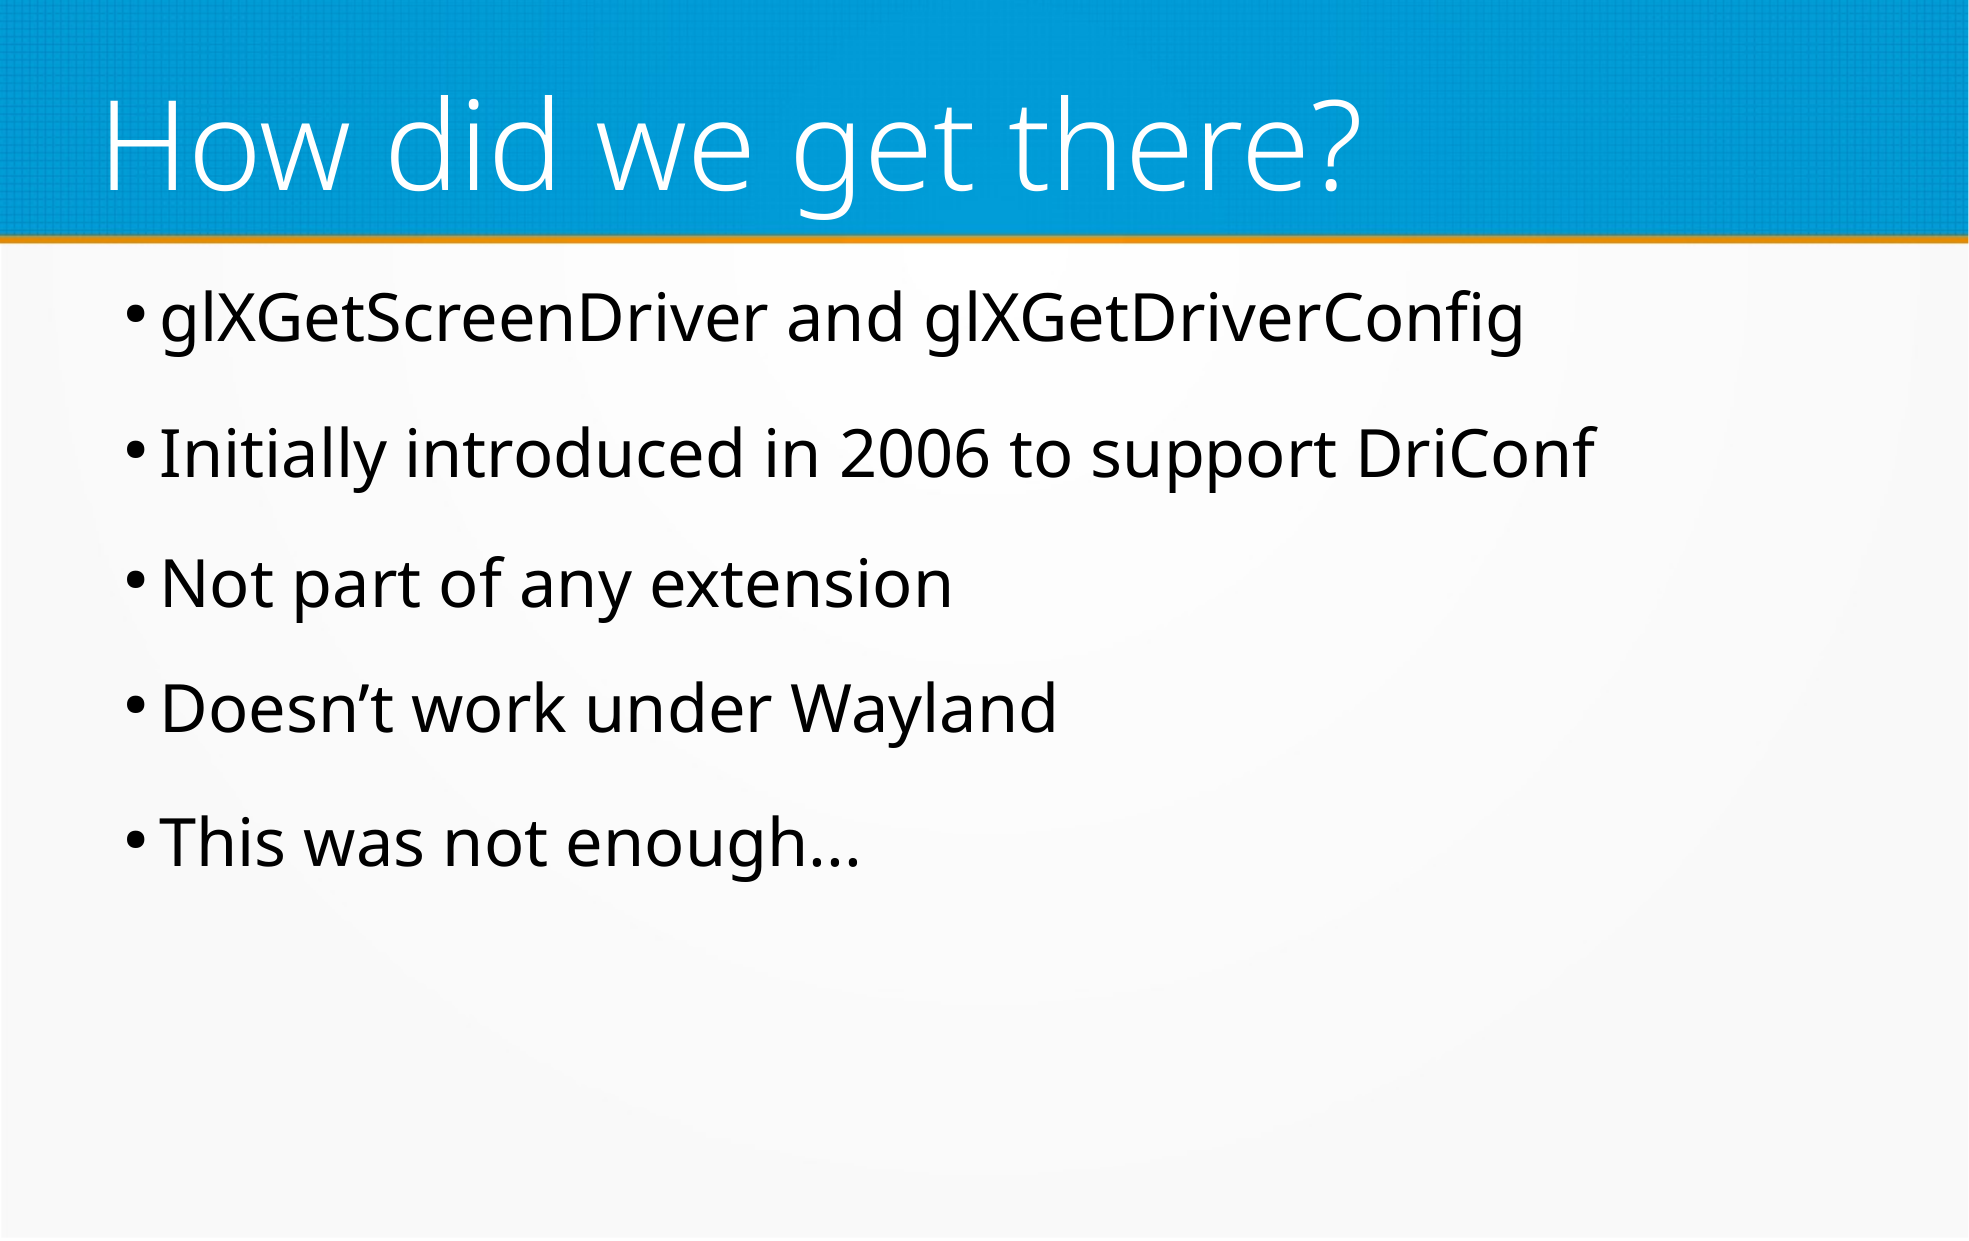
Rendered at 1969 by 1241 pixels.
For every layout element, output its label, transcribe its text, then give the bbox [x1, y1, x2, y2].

text_box Not part of any extension [118, 533, 1347, 630]
text_box glXGetScreenDriver and glXGetDriverConfig [118, 252, 1890, 378]
text_box This was not enough... [118, 793, 1205, 889]
text_box Initially introduced in 2006 to support DriConf [118, 403, 1796, 500]
title How did we get there? [98, 19, 1870, 227]
picture [0, 233, 1969, 1241]
text_box Doesn’t work under Wayland [118, 658, 1205, 755]
